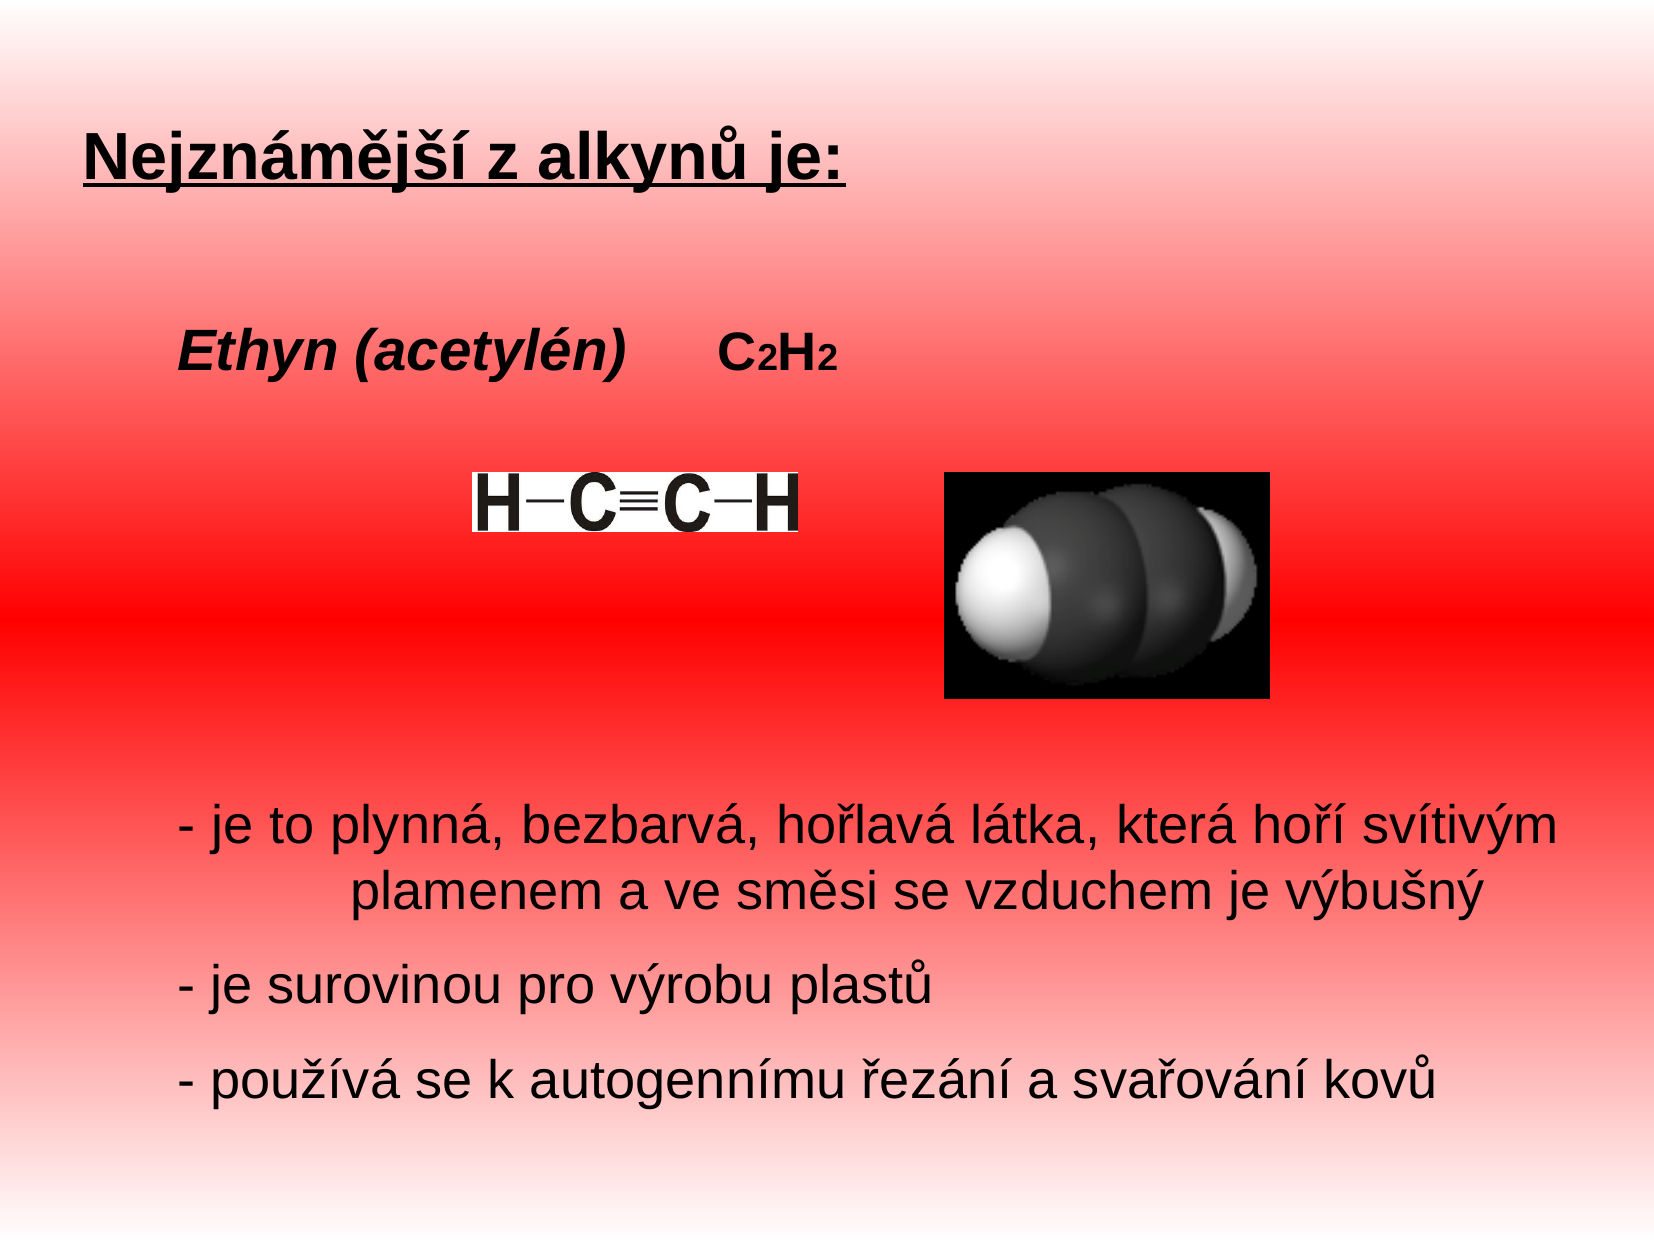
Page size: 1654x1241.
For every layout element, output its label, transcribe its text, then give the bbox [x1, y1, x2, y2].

list Ethyn (acetylén) C2H2 - je to plynná, bezbarvá, hořlavá látka, která hoří svítivým plamenem a ve směsi se vzduchem je výbušný - je surovinou pro výrobu plastů - používá se k autogennímu řezání a svařování kovů [88, 217, 1577, 1241]
picture [472, 472, 798, 532]
title Nejznámější z alkynů je: [82, 49, 1571, 257]
picture [944, 472, 1270, 699]
